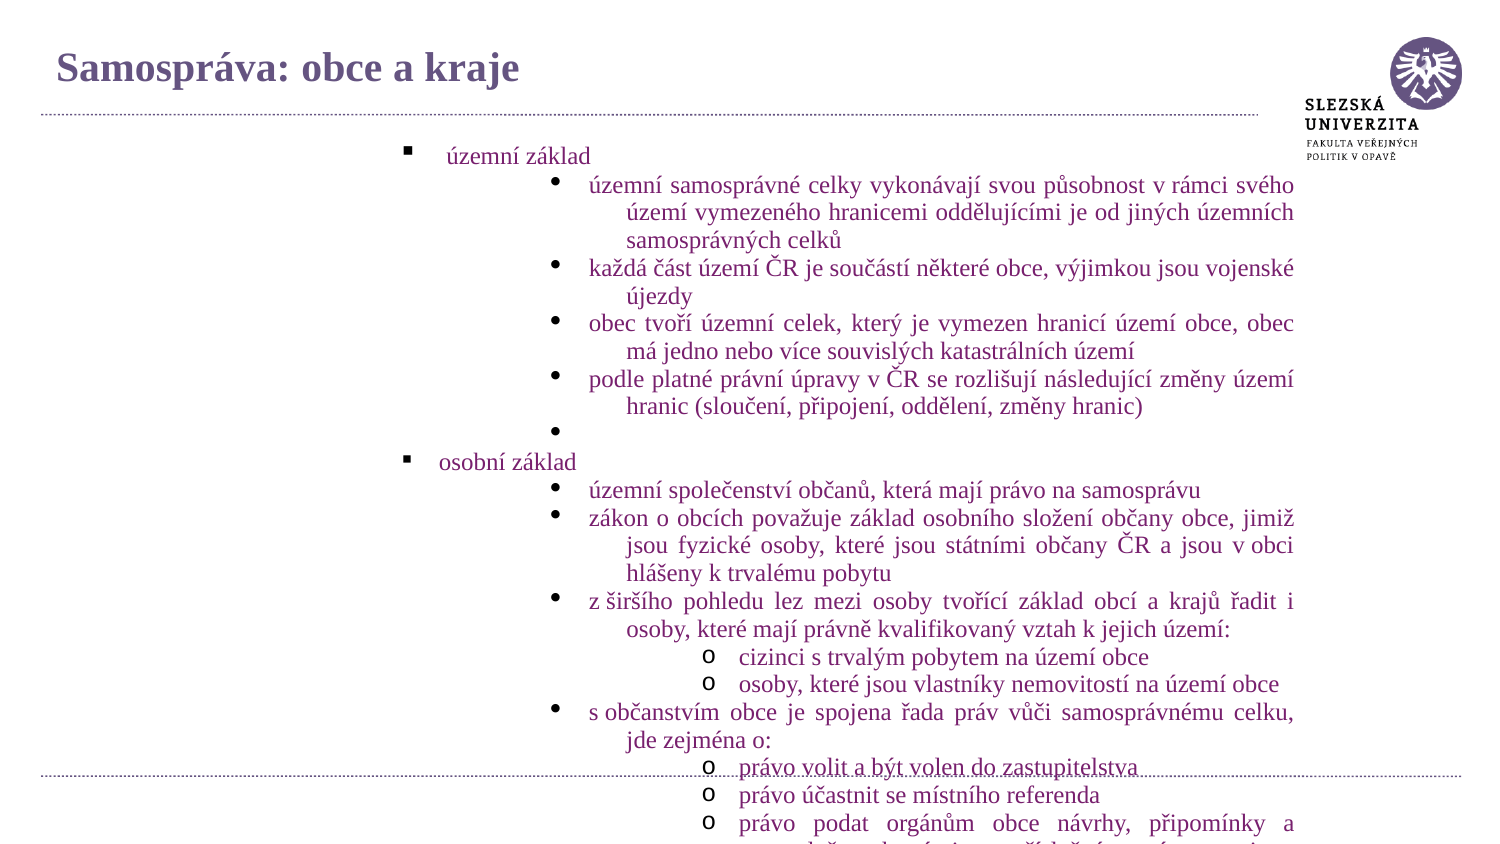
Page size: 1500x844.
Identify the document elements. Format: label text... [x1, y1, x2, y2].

title Samospráva: obce a kraje [41, 32, 786, 116]
text_box územní základ územní samosprávné celky vykonávají svou působnost v rámci svého území vymezeného hranicemi oddělujícími je od jiných územních samosprávných celků každá část území ČR je součástí některé obce, výjimkou jsou vojenské újezdy obec tvoří územní celek, který je vymezen hranicí území obce, obec má jedno nebo více souvislých katastrálních území podle platné právní úpravy v ČR se rozlišují následující změny území hranic (sloučení, připojení, oddělení, změny hranic) osobní základ územní společenství občanů, která mají právo na samosprávu zákon o obcích považuje základ osobního složení občany obce, jimiž jsou fyzické osoby, které jsou státními občany ČR a jsou v obci hlášeny k trvalému pobytu z širšího pohledu lez mezi osoby tvořící základ obcí a krajů řadit i osoby, které mají právně kvalifikovaný vztah k jejich území: cizinci s trvalým pobytem na území obce osoby, které jsou vlastníky nemovitostí na území obce s občanstvím obce je spojena řada práv vůči samosprávnému celku, jde zejména o: právo volit a být volen do zastupitelstva právo účastnit se místního referenda právo podat orgánům obce návrhy, připomínky a podněty, které jsou příslušné orgány povinny v zákonech stanovené vyřídit [86, 131, 1311, 812]
